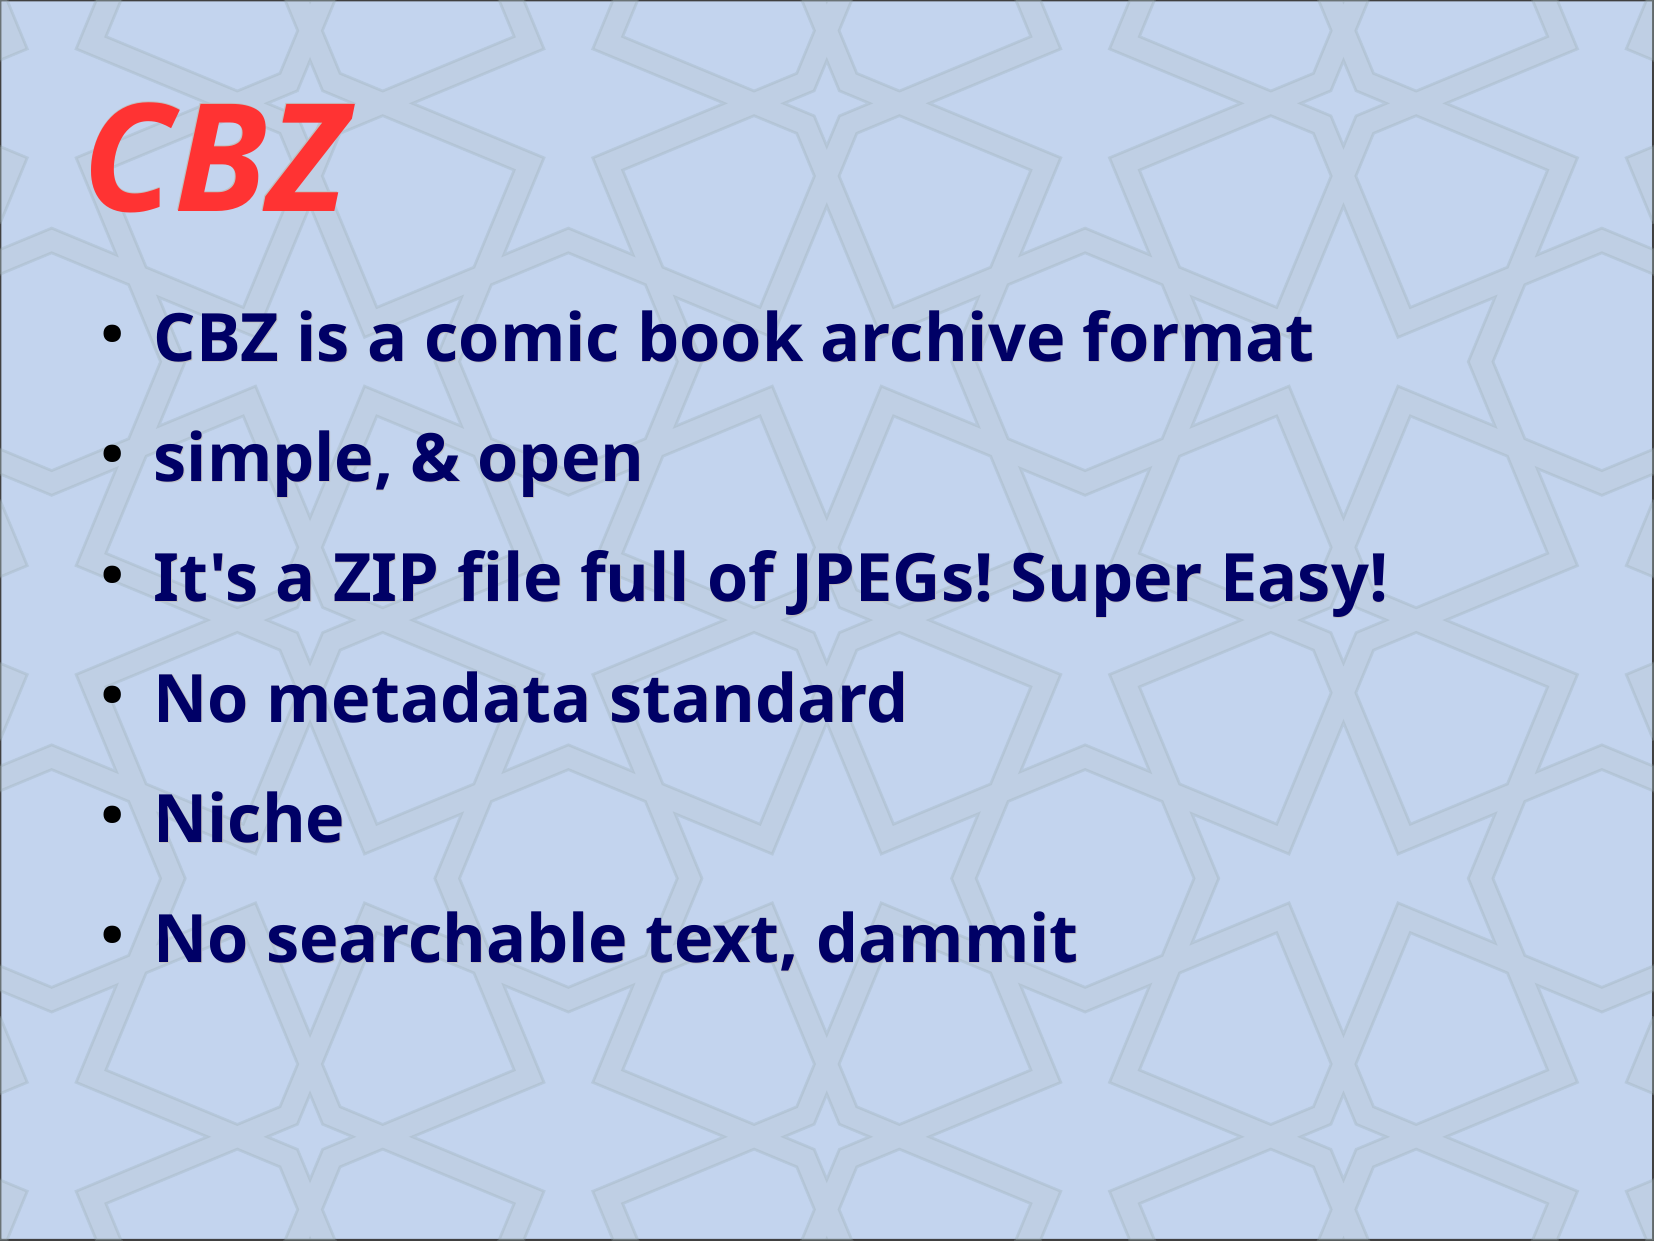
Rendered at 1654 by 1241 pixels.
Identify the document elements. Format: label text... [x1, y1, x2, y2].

title CBZ [82, 49, 1571, 257]
list CBZ is a comic book archive format simple, & open It's a ZIP file full of JPEGs! Super Easy! No metadata standard Niche No searchable text, dammit [82, 290, 1571, 1010]
